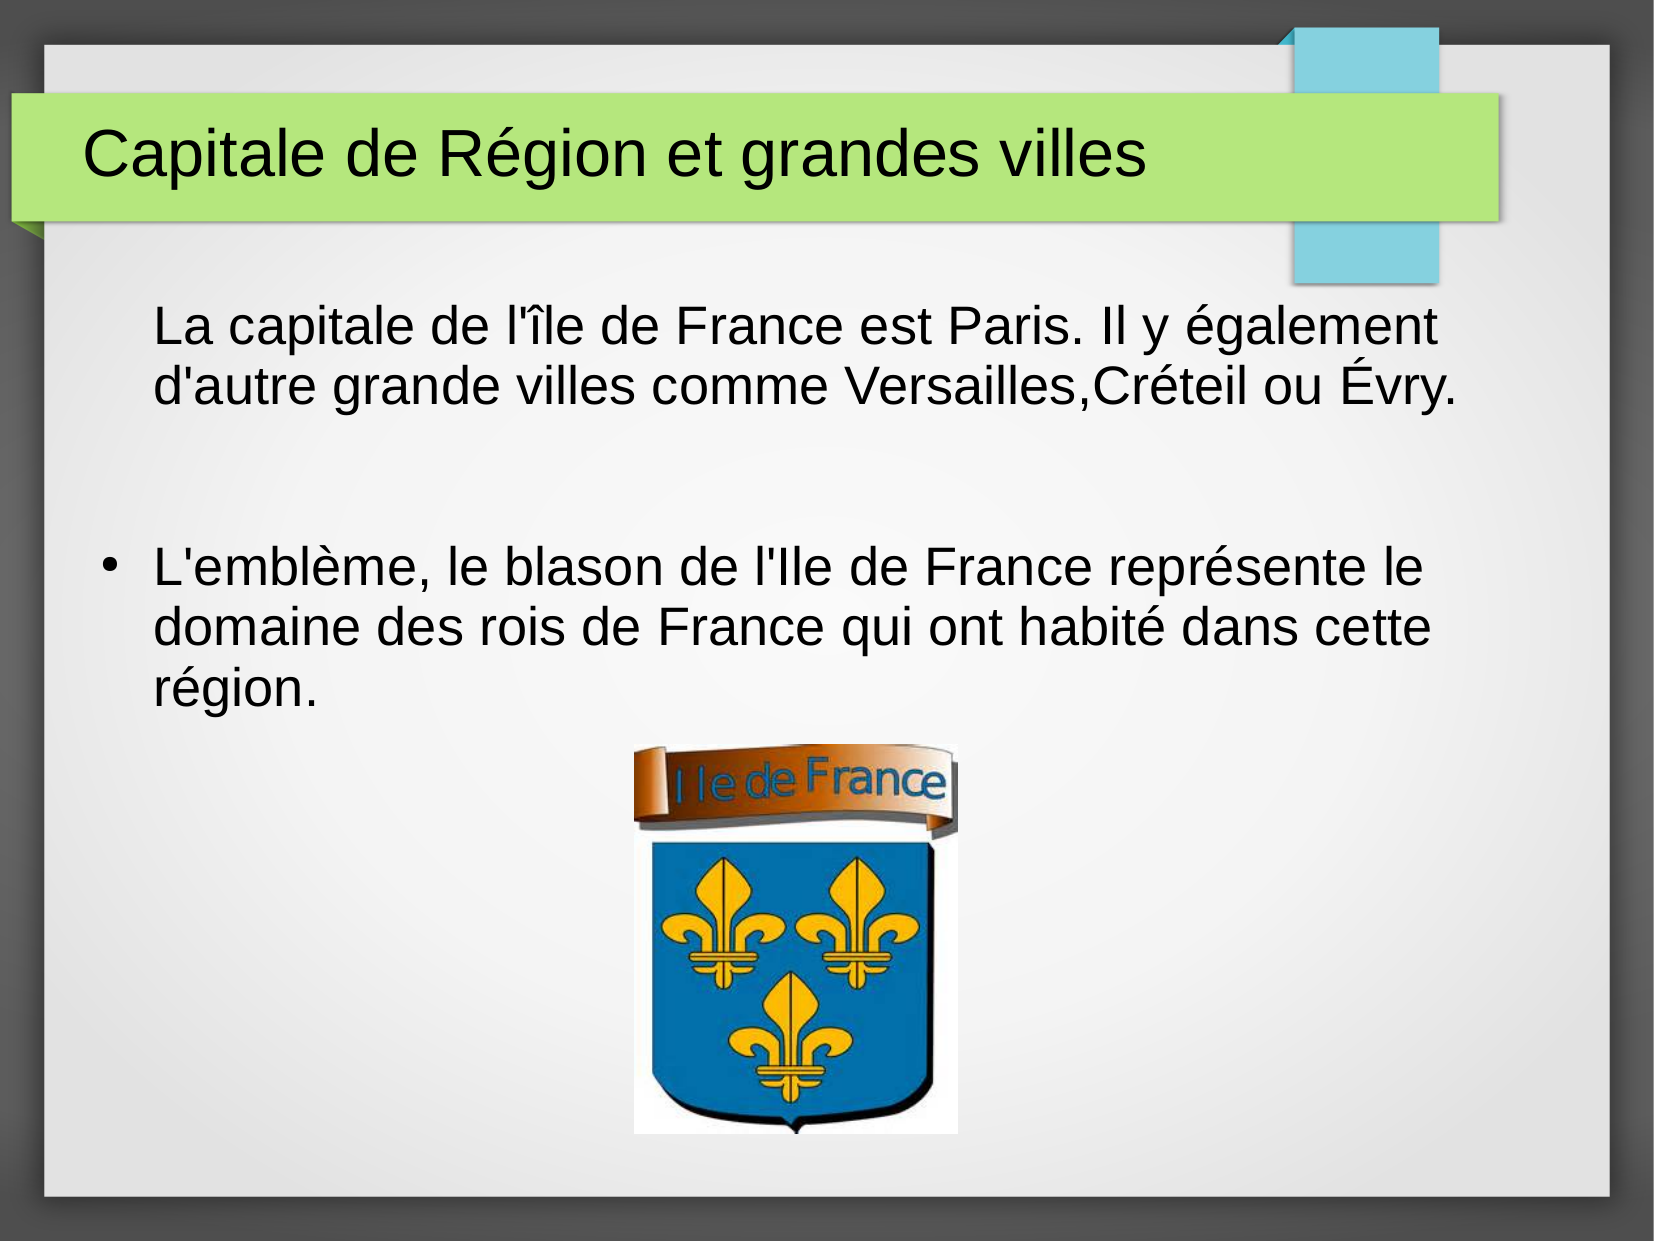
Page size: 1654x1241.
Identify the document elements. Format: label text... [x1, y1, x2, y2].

title Capitale de Région et grandes villes [82, 94, 1264, 213]
picture [0, 0, 1654, 1241]
list La capitale de l'île de France est Paris. Il y également d'autre grande villes comme Versailles,Créteil ou Évry. L'emblème, le blason de l'Ile de France représente le domaine des rois de France qui ont habité dans cette région. [82, 295, 1571, 780]
